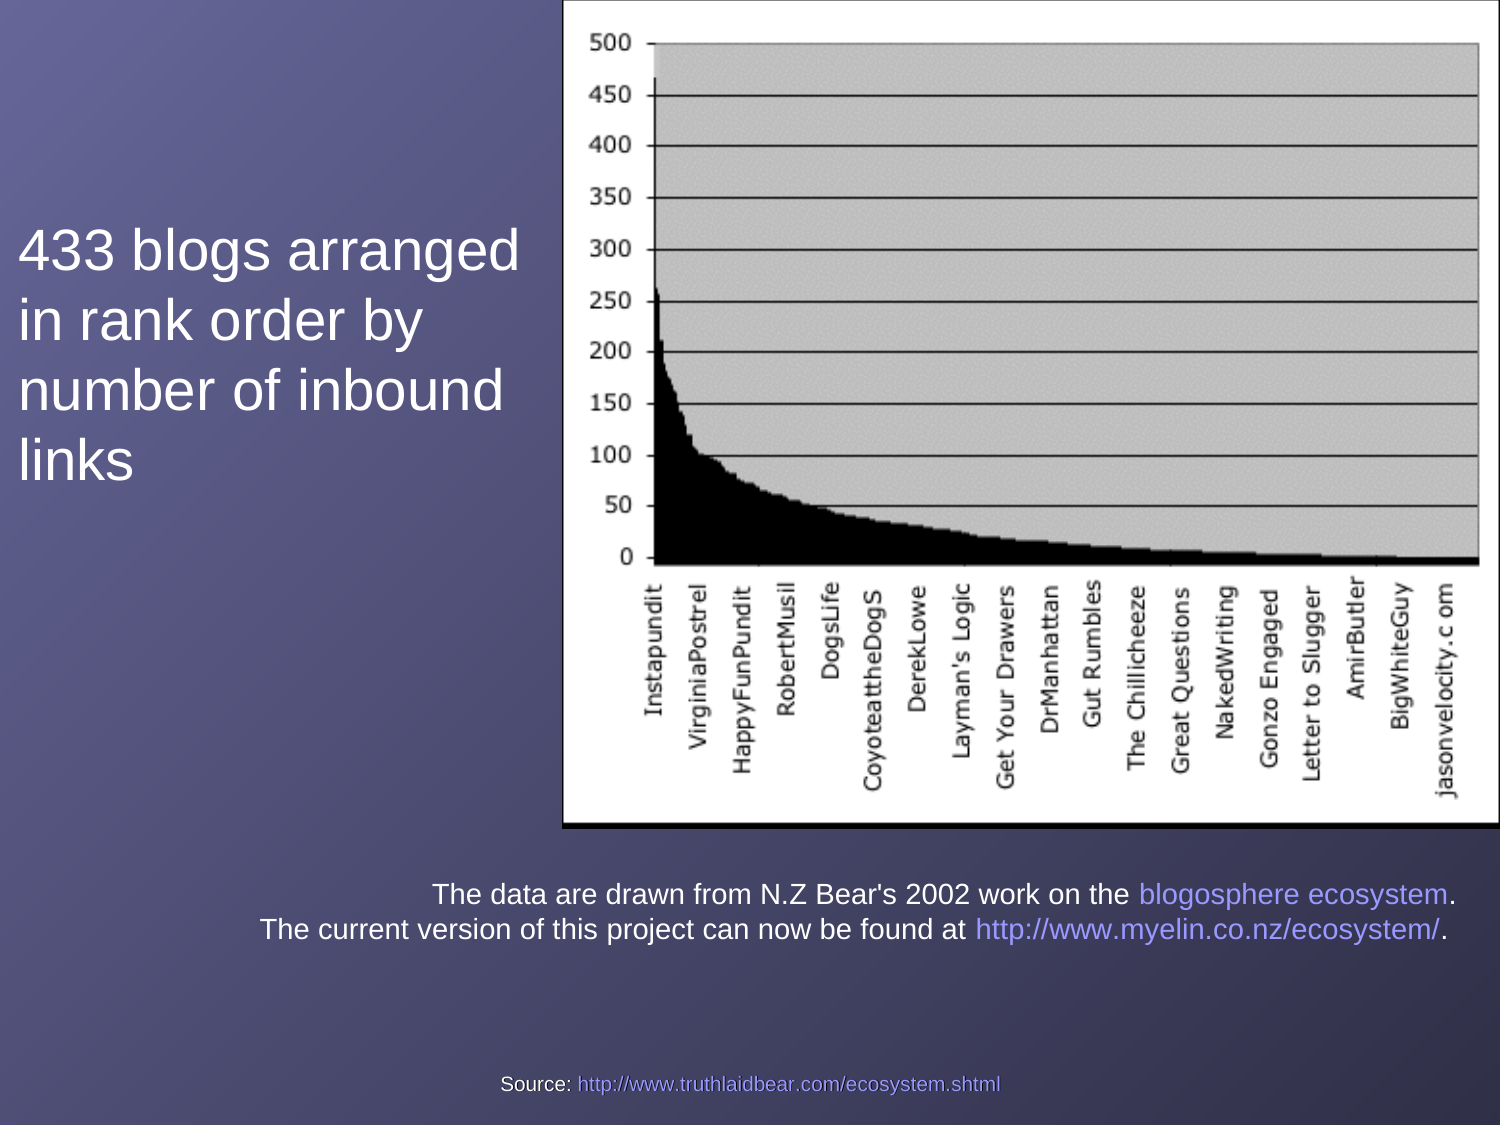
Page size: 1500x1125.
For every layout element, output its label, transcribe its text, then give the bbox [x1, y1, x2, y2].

text_box The data are drawn from N.Z Bear's 2002 work on the blogosphere ecosystem. The current version of this project can now be found at http://www.myelin.co.nz/ecosystem/. [244, 867, 1472, 988]
text_box 433 blogs arranged in rank order by number of inbound links [3, 204, 554, 501]
text_box Source: http://www.truthlaidbear.com/ecosystem.shtml [237, 1062, 1276, 1103]
picture [562, 0, 1500, 829]
